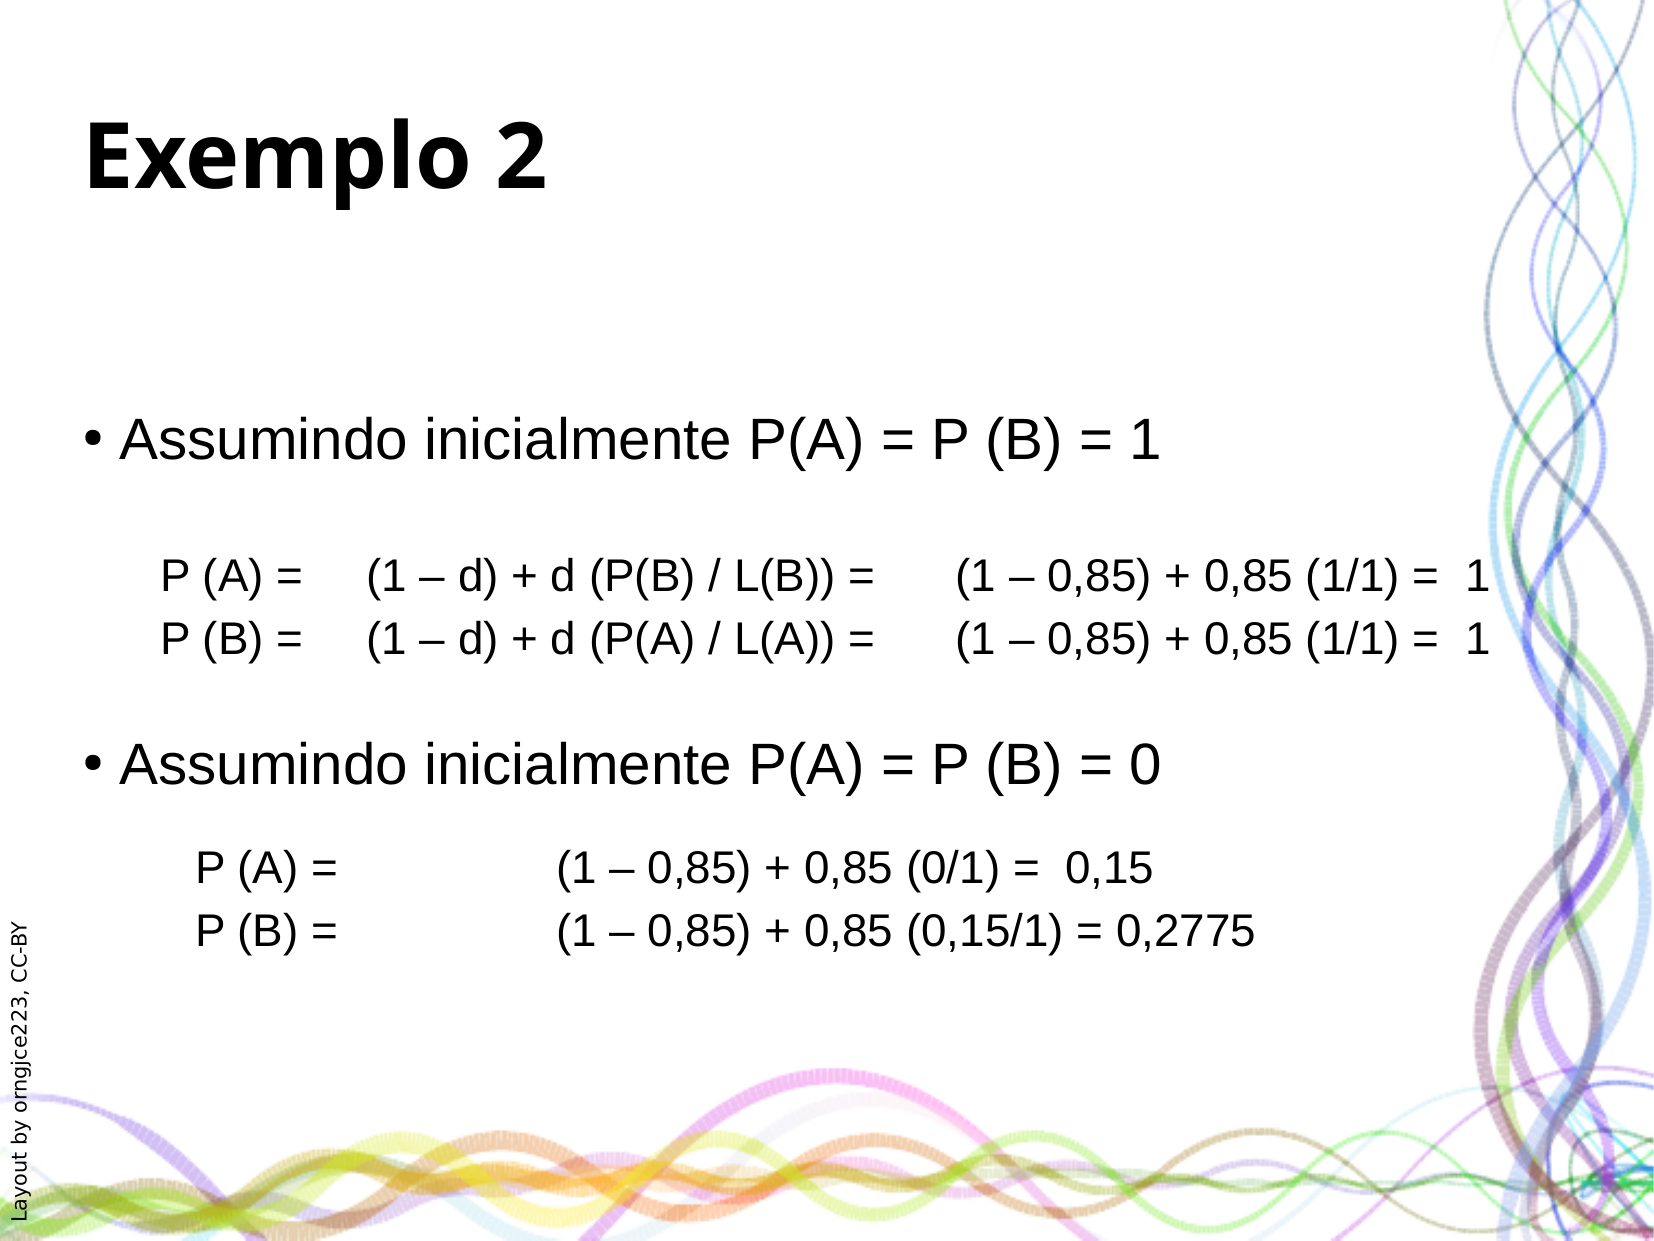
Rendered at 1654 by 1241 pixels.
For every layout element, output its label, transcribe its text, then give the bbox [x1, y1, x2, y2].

table_cell (1 – 0,85) + 0,85 (1/1) = 1 [937, 608, 1499, 671]
table_header P (A) = [189, 836, 550, 899]
table_header P (A) = [155, 544, 361, 608]
picture [0, 0, 1654, 1241]
table_header (1 – 0,85) + 0,85 (1/1) = 1 [937, 544, 1499, 608]
table_cell P (B) = [189, 899, 550, 962]
table_header (1 – d) + d (P(B) / L(B)) = [361, 544, 937, 608]
subtitle Assumindo inicialmente P(A) = P (B) = 1 Assumindo inicialmente P(A) = P (B) = 0 [82, 290, 1571, 1109]
table_cell P (B) = [155, 608, 361, 671]
table_cell (1 – 0,85) + 0,85 (0,15/1) = 0,2775 [550, 899, 1464, 962]
title Exemplo 2 [82, 49, 1571, 257]
table_header (1 – 0,85) + 0,85 (0/1) = 0,15 [550, 836, 1464, 899]
table_cell (1 – d) + d (P(A) / L(A)) = [361, 608, 937, 671]
